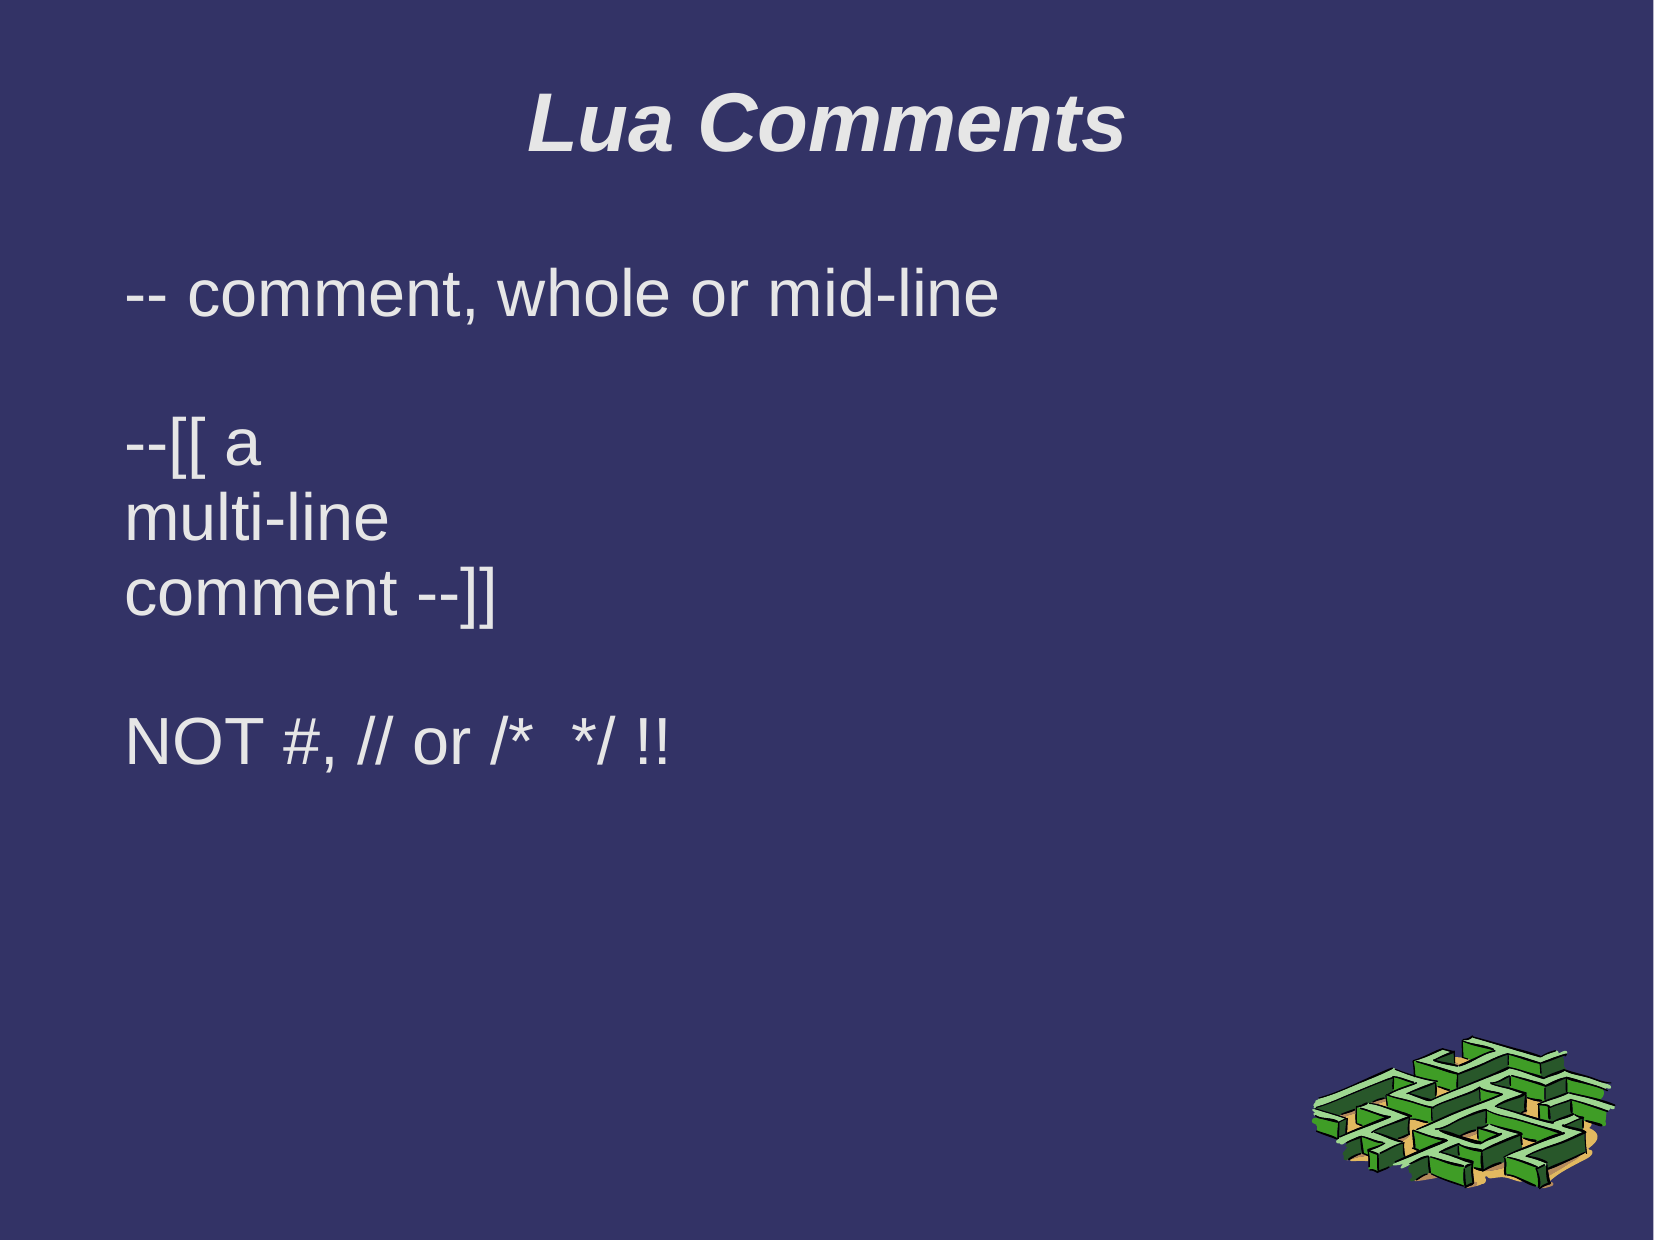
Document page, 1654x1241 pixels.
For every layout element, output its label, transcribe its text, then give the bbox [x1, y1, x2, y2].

title Lua Comments [121, 19, 1534, 227]
list -- comment, whole or mid-line --[[ a multi-line comment --]] NOT #, // or /* */ !! [112, 180, 1504, 963]
